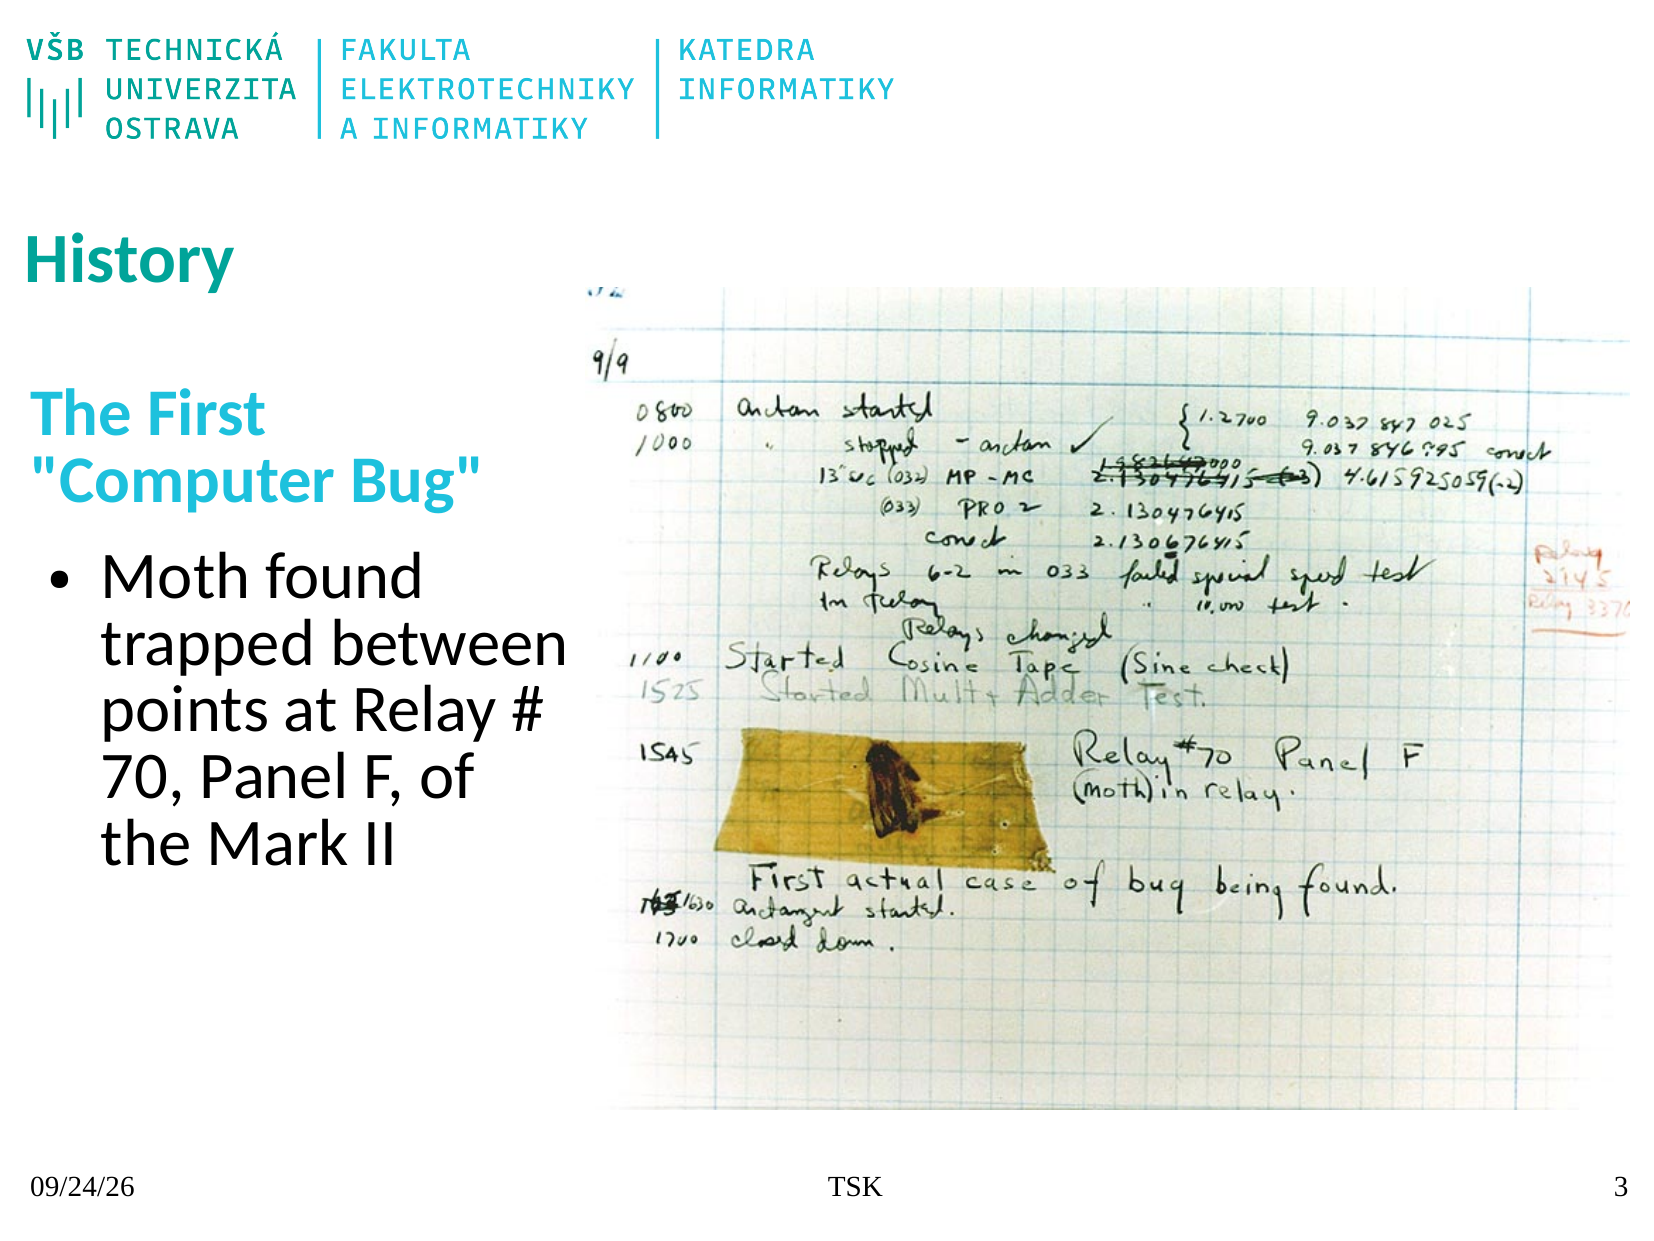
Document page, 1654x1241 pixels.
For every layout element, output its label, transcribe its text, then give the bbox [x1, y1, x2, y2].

list The First "Computer Bug" Moth found trapped between points at Relay # 70, Panel F, of the Mark II [30, 318, 571, 1146]
title History [24, 169, 1629, 300]
picture [26, 31, 894, 139]
picture [585, 287, 1630, 1111]
